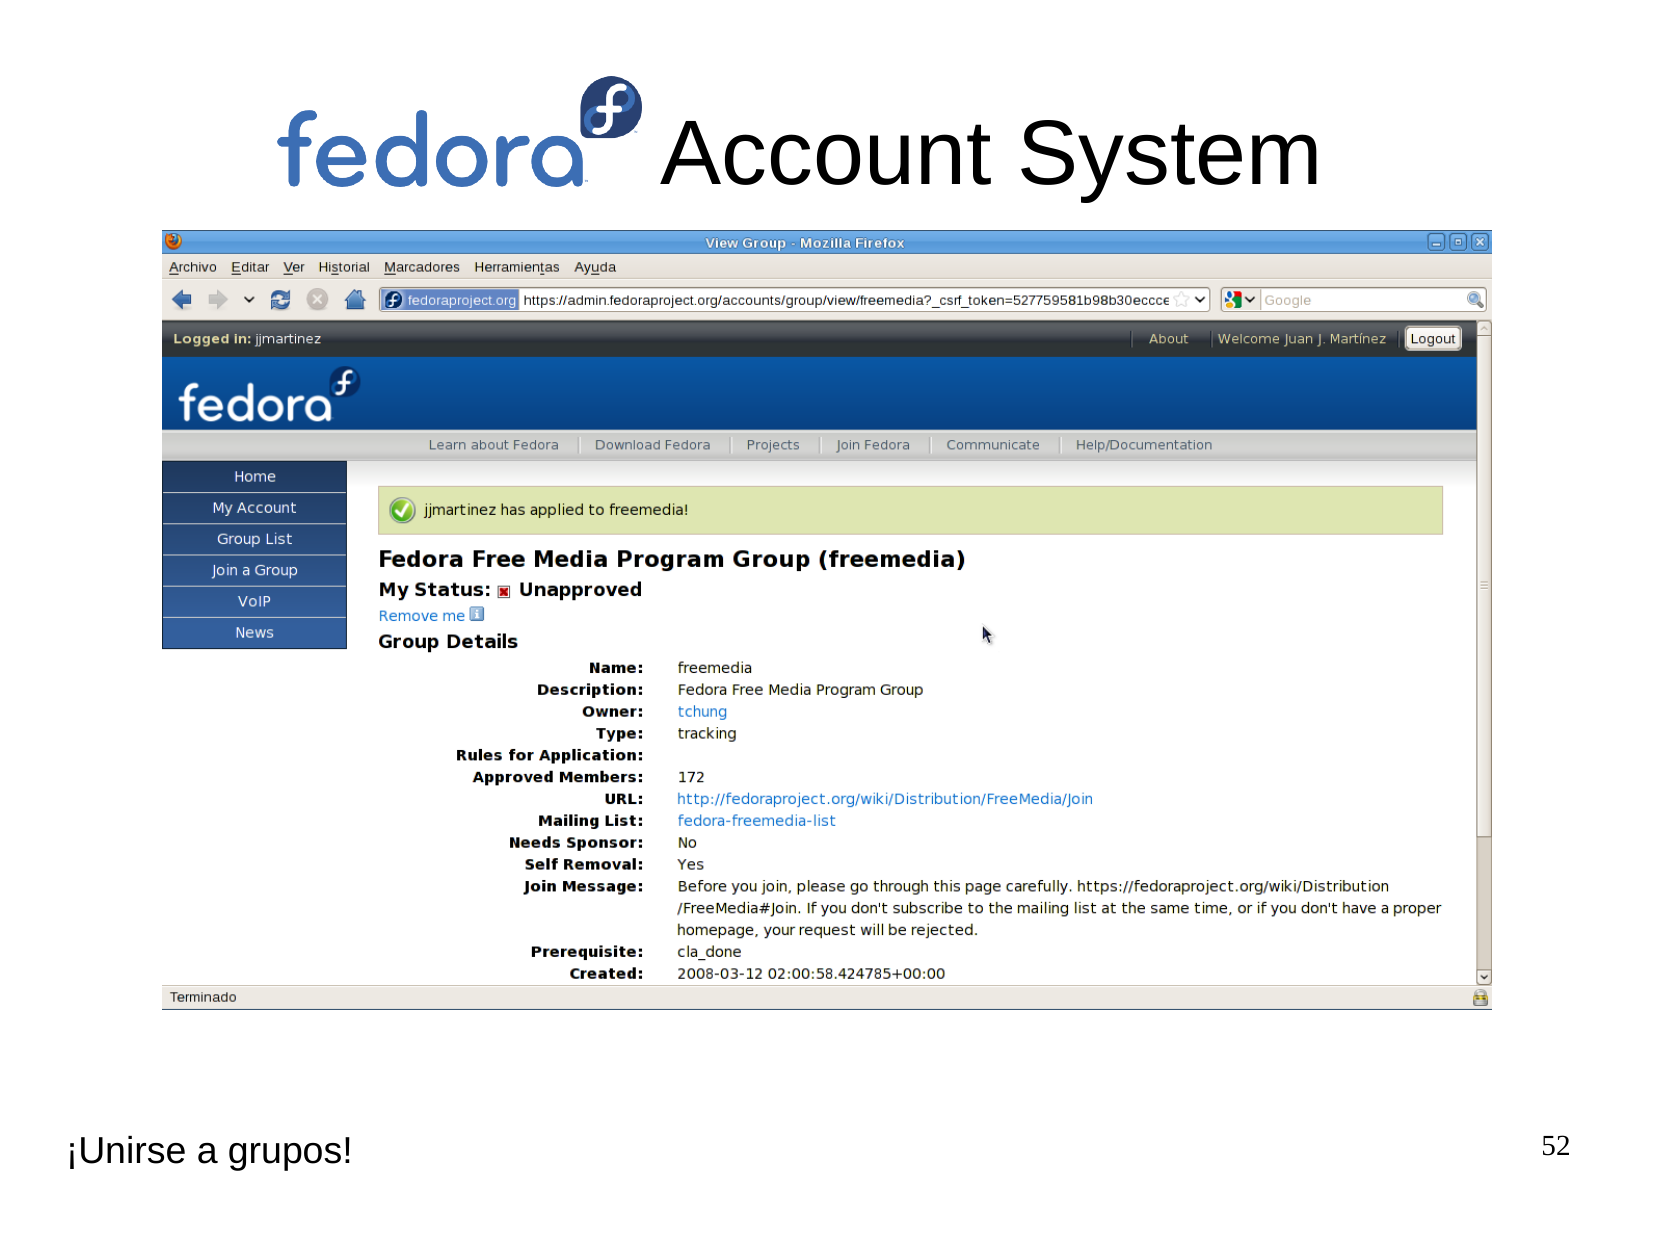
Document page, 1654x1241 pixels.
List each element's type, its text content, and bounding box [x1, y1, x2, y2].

text_box ¡Unirse a grupos! [51, 1122, 916, 1180]
picture [162, 250, 1492, 1010]
title Account System [82, 56, 1571, 250]
picture [277, 76, 642, 187]
